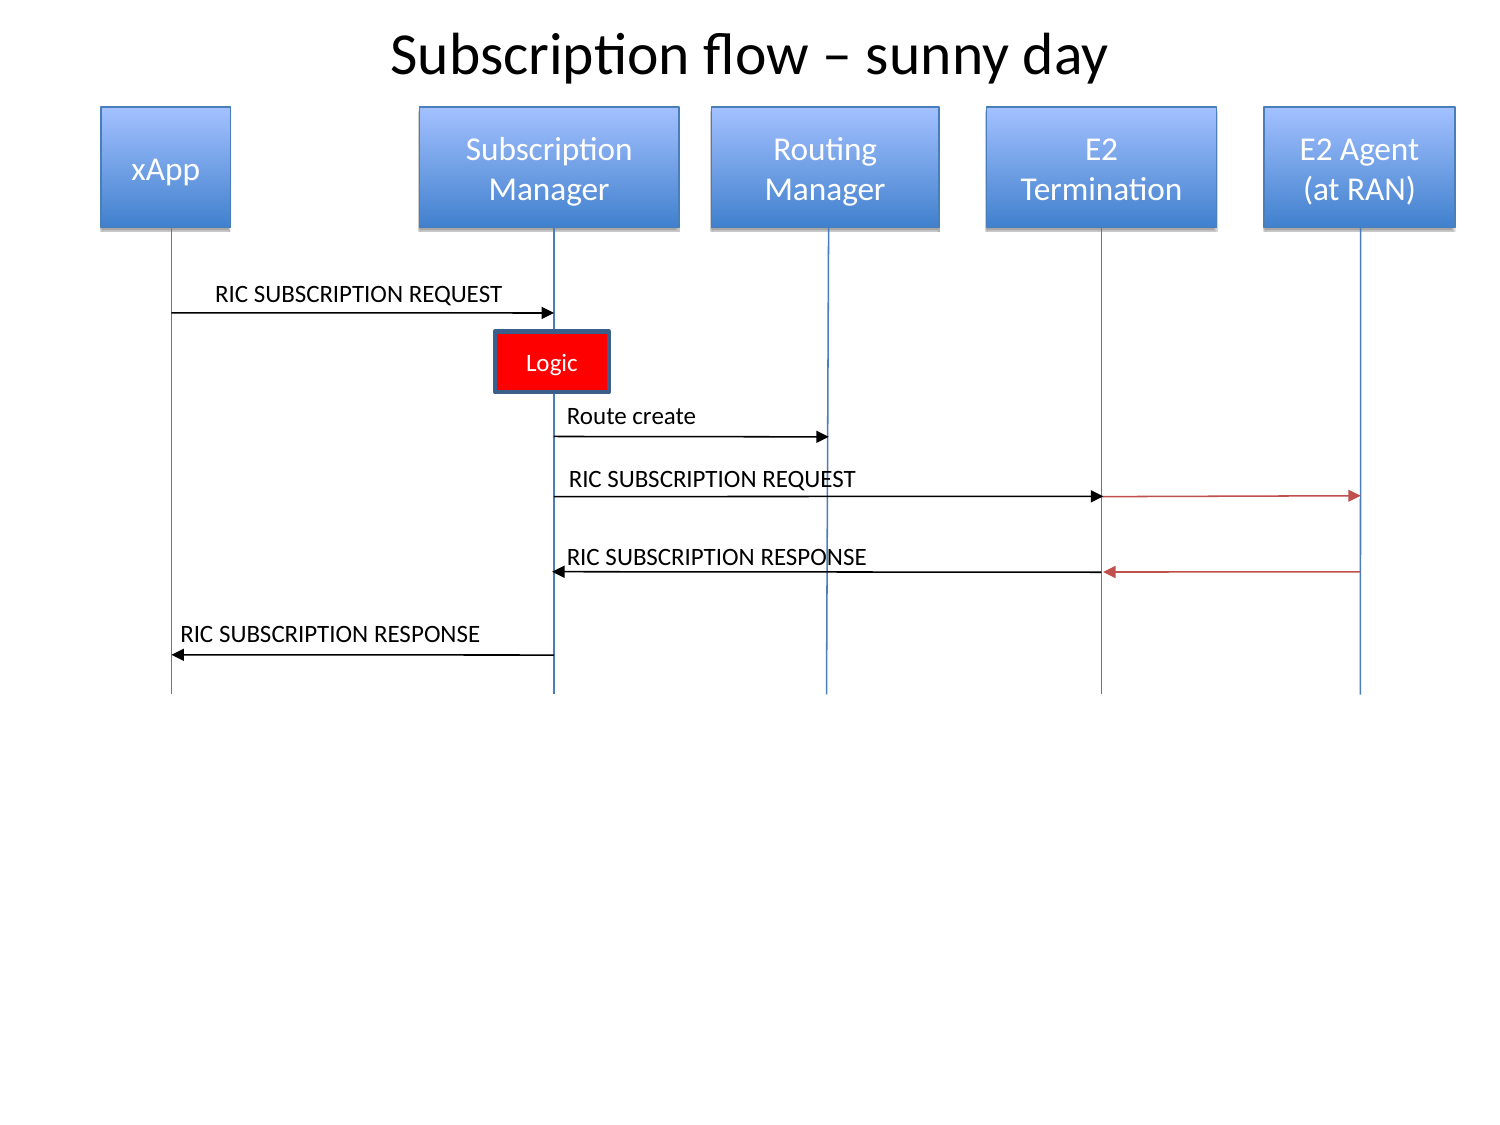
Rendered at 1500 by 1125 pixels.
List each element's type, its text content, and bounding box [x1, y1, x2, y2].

text_box Routing Manager [711, 107, 939, 228]
title Subscription flow – sunny day [75, 7, 1425, 95]
text_box RIC SUBSCRIPTION REQUEST [200, 269, 518, 312]
text_box xApp [101, 107, 231, 228]
text_box RIC SUBSCRIPTION REQUEST [553, 454, 948, 495]
text_box Route create [552, 392, 774, 437]
text_box RIC SUBSCRIPTION RESPONSE [165, 610, 573, 656]
text_box E2 Agent (at RAN) [1264, 107, 1455, 228]
text_box RIC SUBSCRIPTION RESPONSE [552, 533, 963, 579]
text_box Logic [494, 331, 609, 392]
text_box Subscription Manager [419, 107, 680, 228]
text_box E2 Termination [986, 107, 1217, 228]
